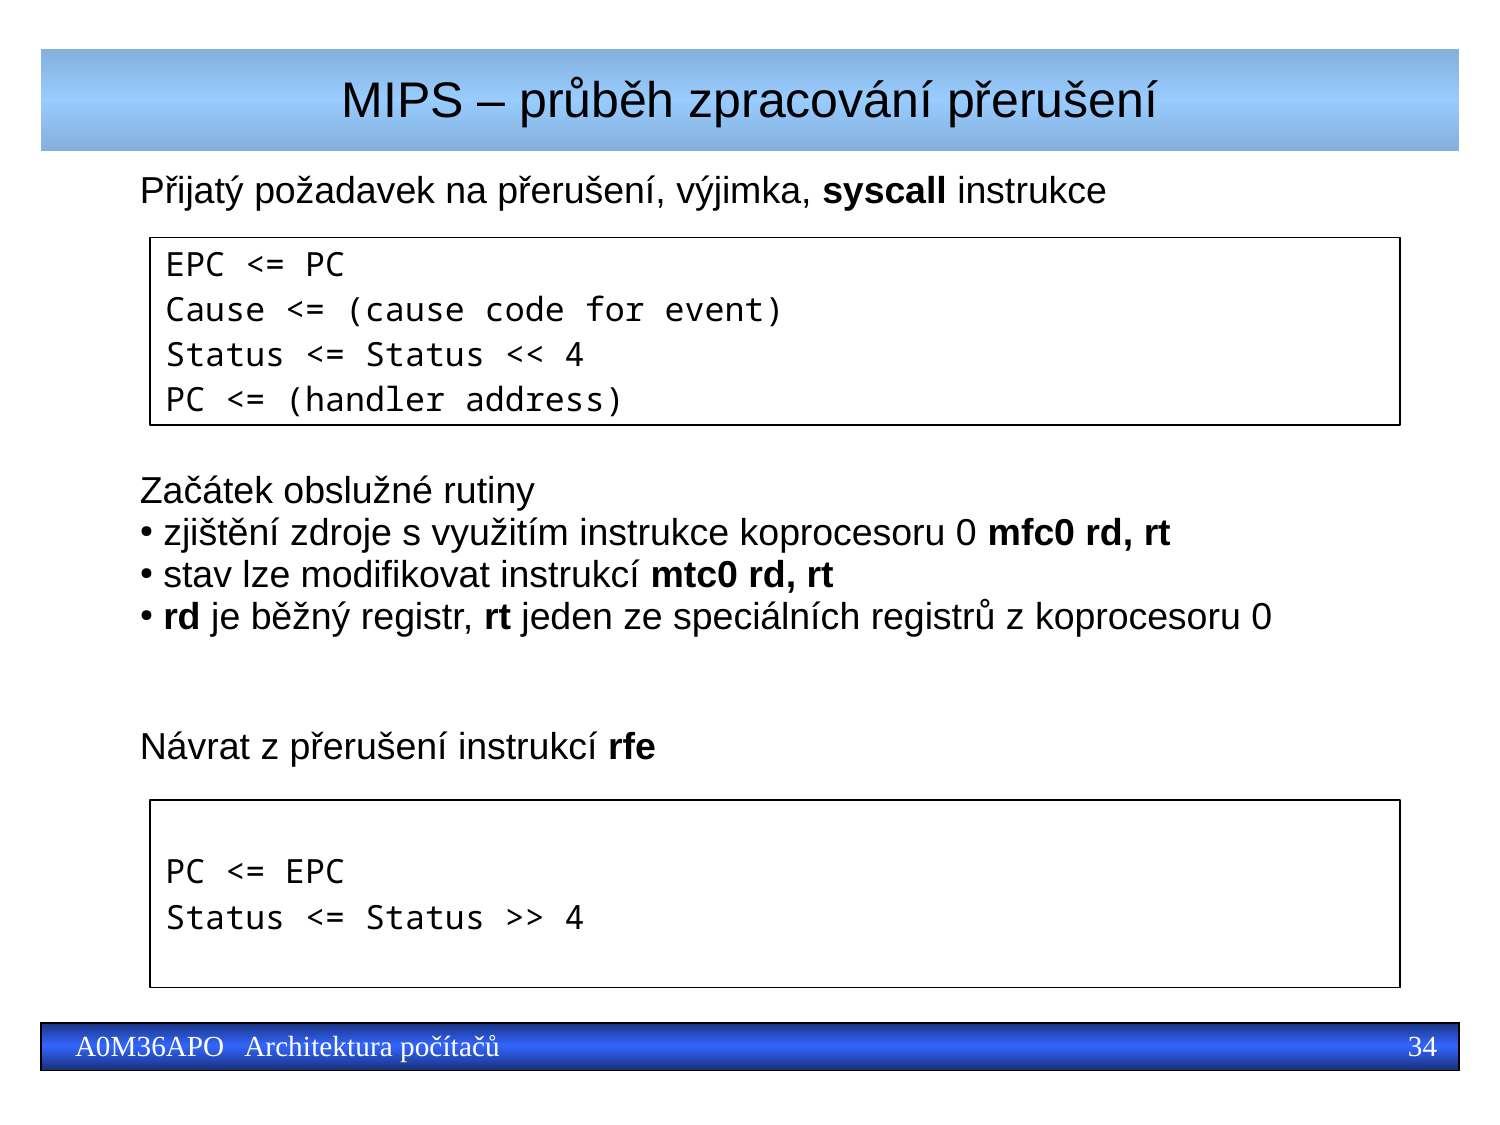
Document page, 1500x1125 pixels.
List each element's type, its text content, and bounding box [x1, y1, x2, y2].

title MIPS – průběh zpracování přerušení [41, 49, 1459, 151]
text_box PC <= EPC Status <= Status >> 4 [150, 799, 1400, 988]
text_box Návrat z přerušení instrukcí rfe [124, 718, 813, 775]
text_box Začátek obslužné rutiny zjištění zdroje s využitím instrukce koprocesoru 0 mfc0 rd, rt stav lze modifikovat instrukcí mtc0 rd, rt rd je běžný registr, rt jeden ze speciálních registrů z koprocesoru 0 [124, 462, 1325, 646]
text_box Přijatý požadavek na přerušení, výjimka, syscall instrukce [124, 162, 1375, 220]
text_box EPC <= PC Cause <= (cause code for event) Status <= Status << 4 PC <= (handler address) [150, 237, 1400, 425]
